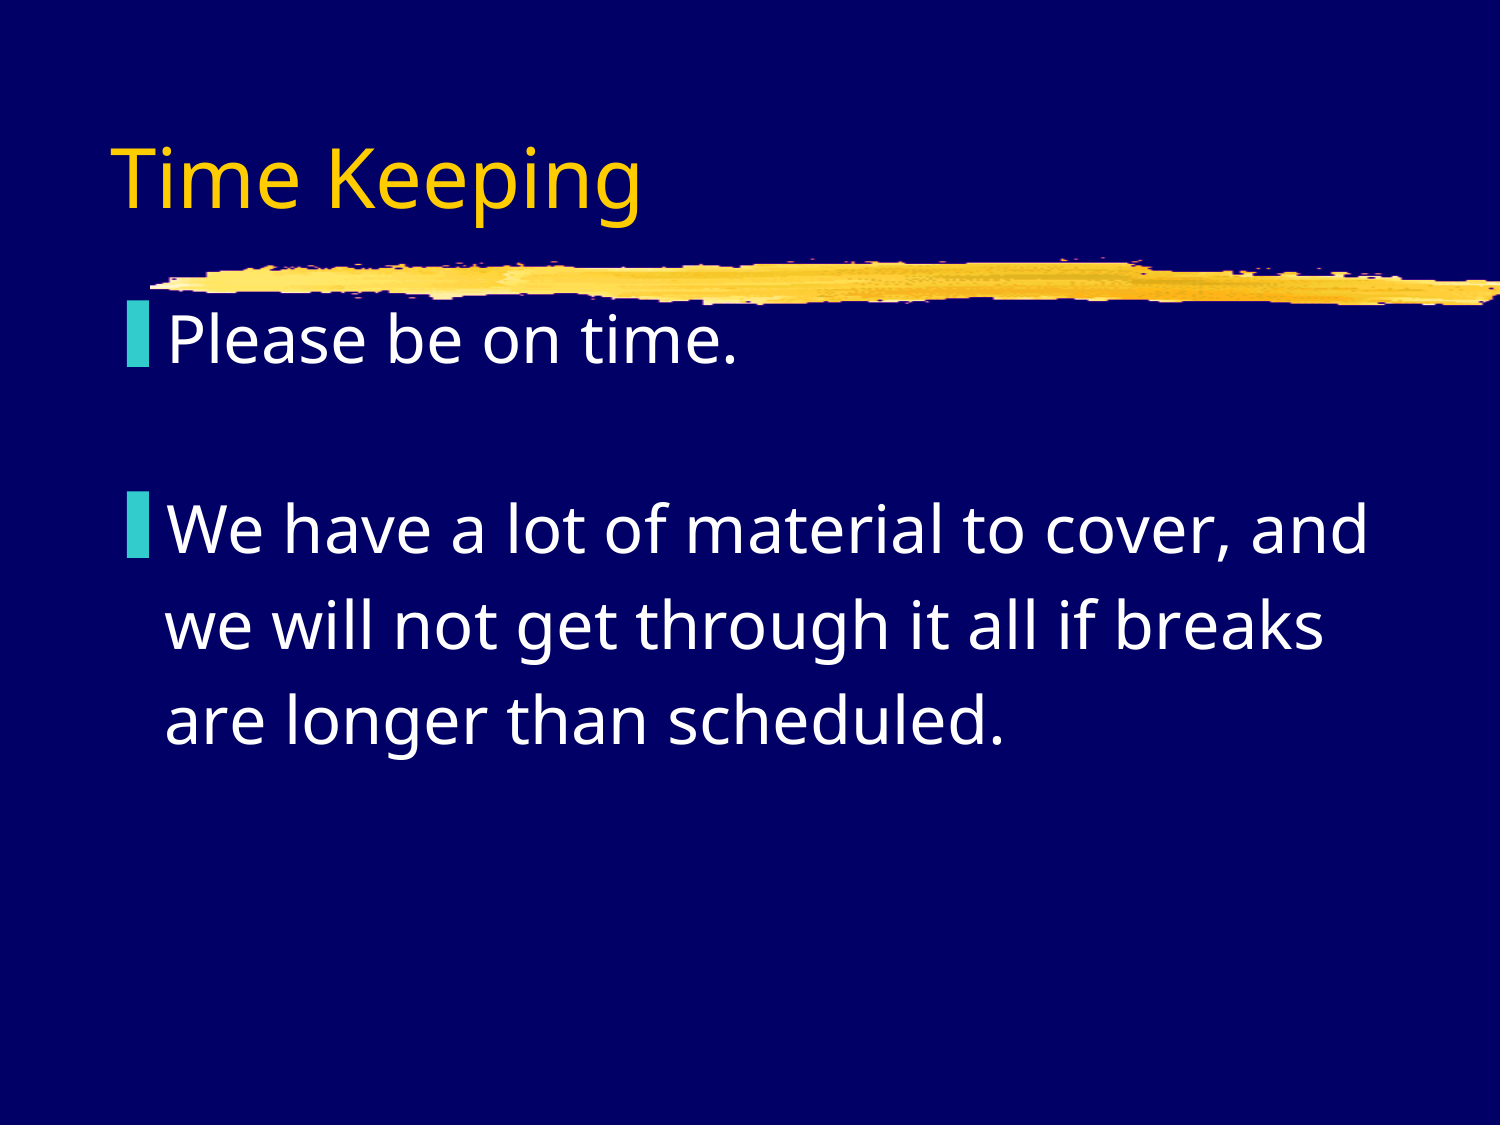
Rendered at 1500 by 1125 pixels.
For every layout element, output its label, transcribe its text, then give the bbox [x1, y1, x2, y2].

picture [150, 252, 1500, 316]
list Please be on time. We have a lot of material to cover, and we will not get through it all if breaks are longer than scheduled. [110, 312, 1391, 1118]
title Time Keeping [110, 78, 1391, 297]
